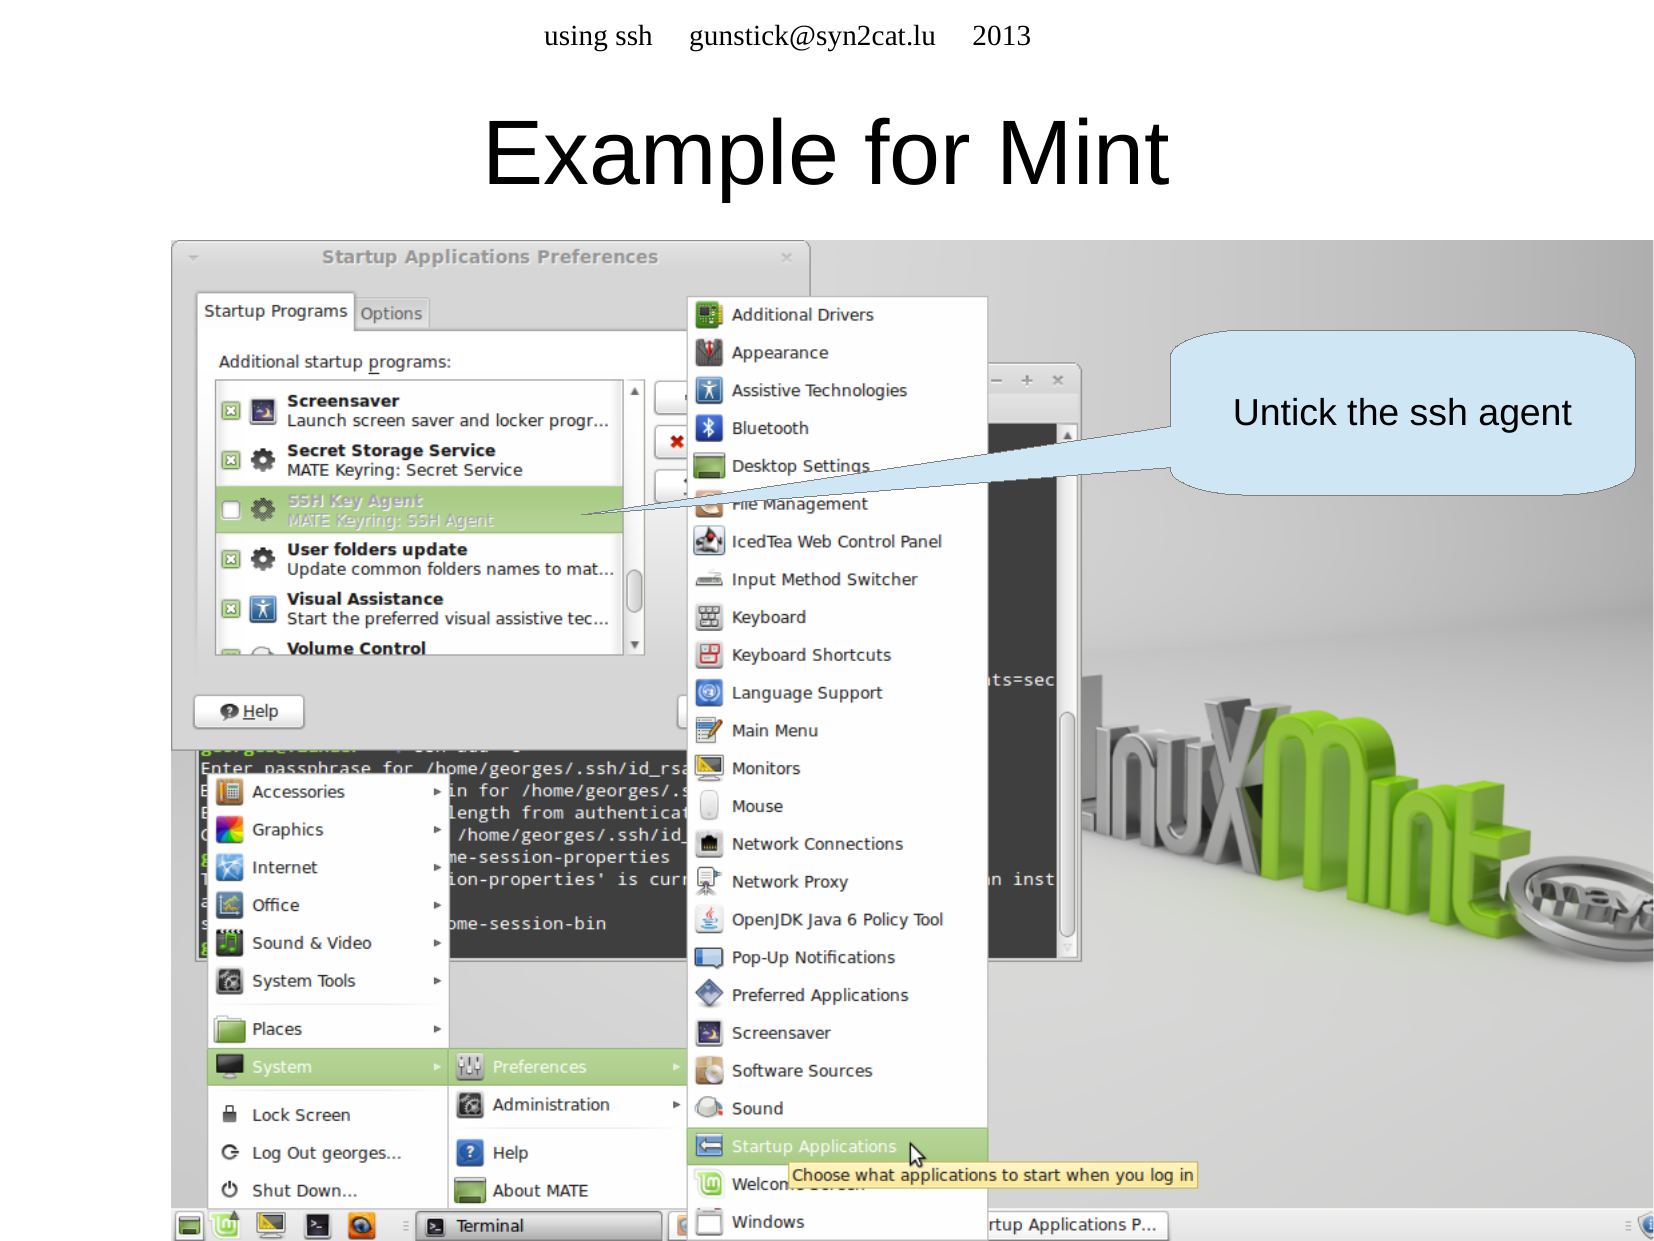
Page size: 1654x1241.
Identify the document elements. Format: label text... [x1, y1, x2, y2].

title Example for Mint [82, 49, 1571, 257]
picture [171, 240, 1654, 1241]
text_box Untick the ssh agent [581, 330, 1636, 515]
